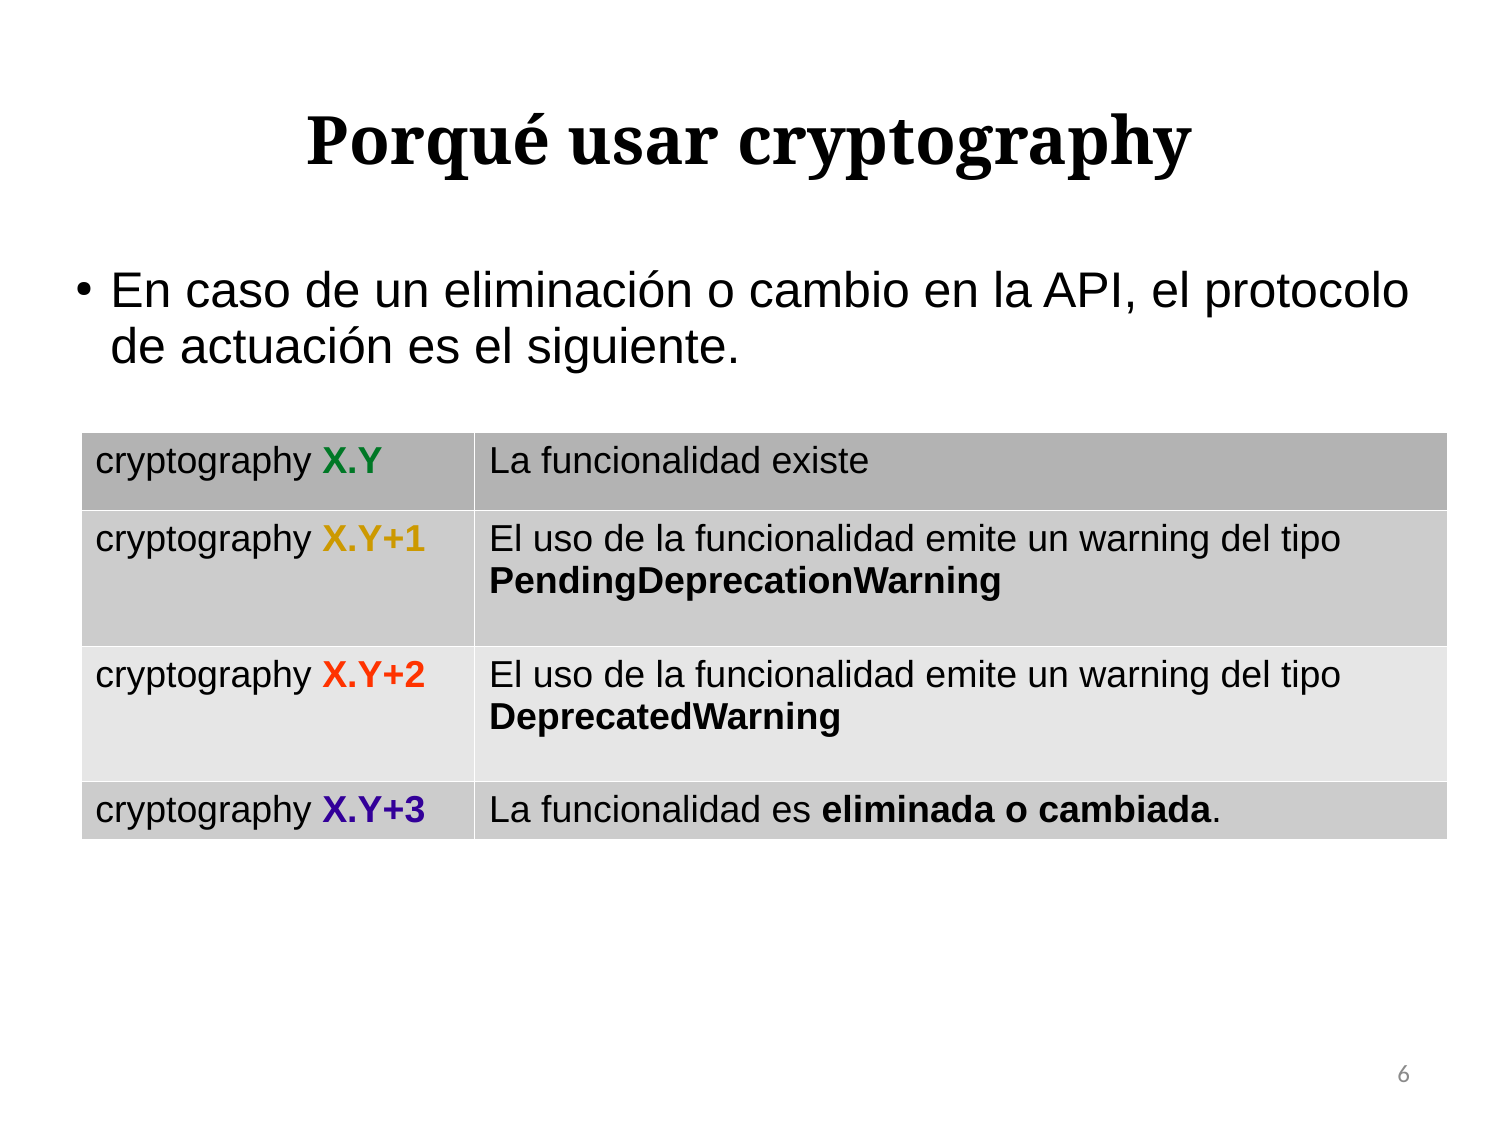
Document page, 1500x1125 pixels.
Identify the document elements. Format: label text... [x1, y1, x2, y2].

title Porqué usar cryptography [75, 45, 1425, 233]
table_header cryptography X.Y [82, 433, 474, 510]
table_cell cryptography X.Y+3 [82, 782, 474, 839]
table_header La funcionalidad existe [475, 433, 1447, 510]
table_cell El uso de la funcionalidad emite un warning del tipo PendingDeprecationWarning [475, 511, 1447, 646]
table_cell cryptography X.Y+1 [82, 511, 474, 646]
subtitle En caso de un eliminación o cambio en la API, el protocolo de actuación es el siguiente. [75, 262, 1425, 875]
table_cell La funcionalidad es eliminada o cambiada. [475, 782, 1447, 839]
table_cell cryptography X.Y+2 [82, 647, 474, 781]
table_cell El uso de la funcionalidad emite un warning del tipo DeprecatedWarning [475, 647, 1447, 781]
